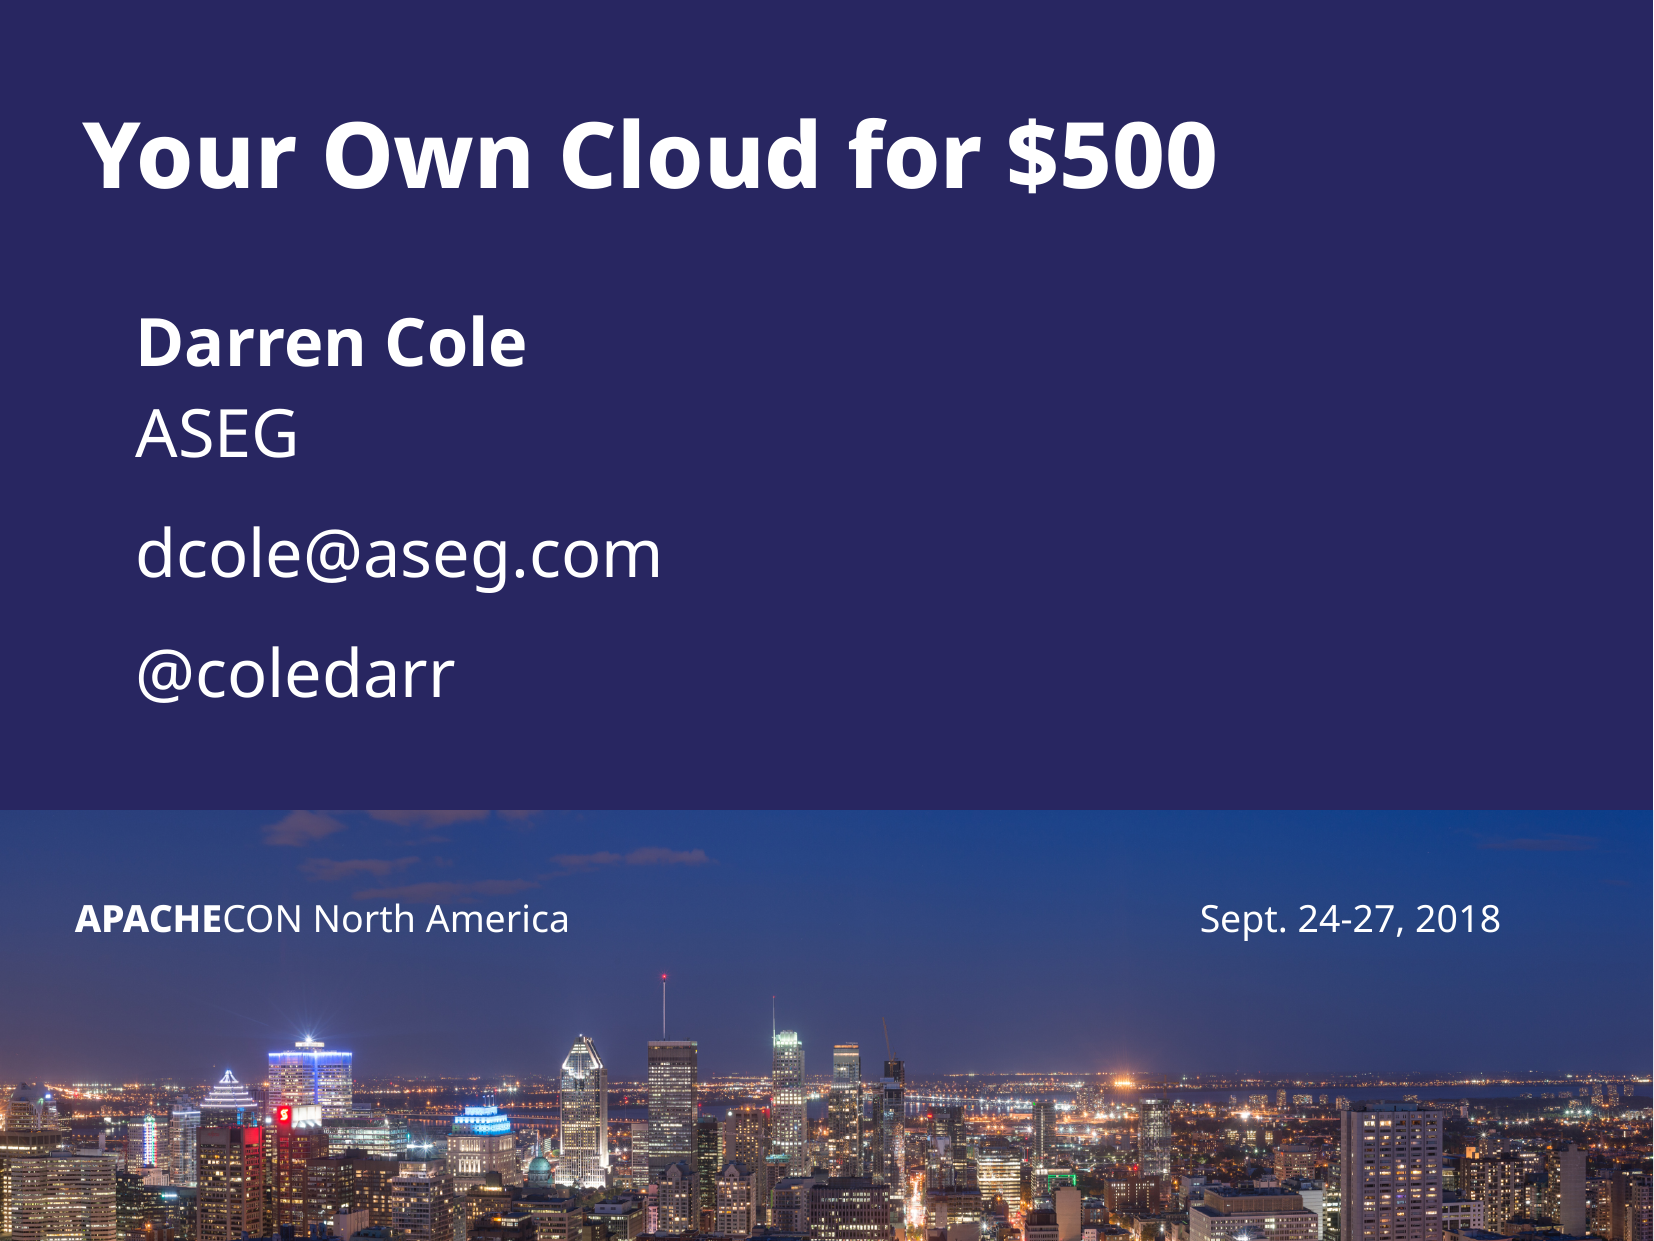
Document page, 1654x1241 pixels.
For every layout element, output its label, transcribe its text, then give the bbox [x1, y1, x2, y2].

picture [0, 810, 1654, 1241]
title Your Own Cloud for $500 [82, 49, 1571, 257]
list Darren Cole ASEG dcole@aseg.com @coledarr [64, 295, 1561, 766]
